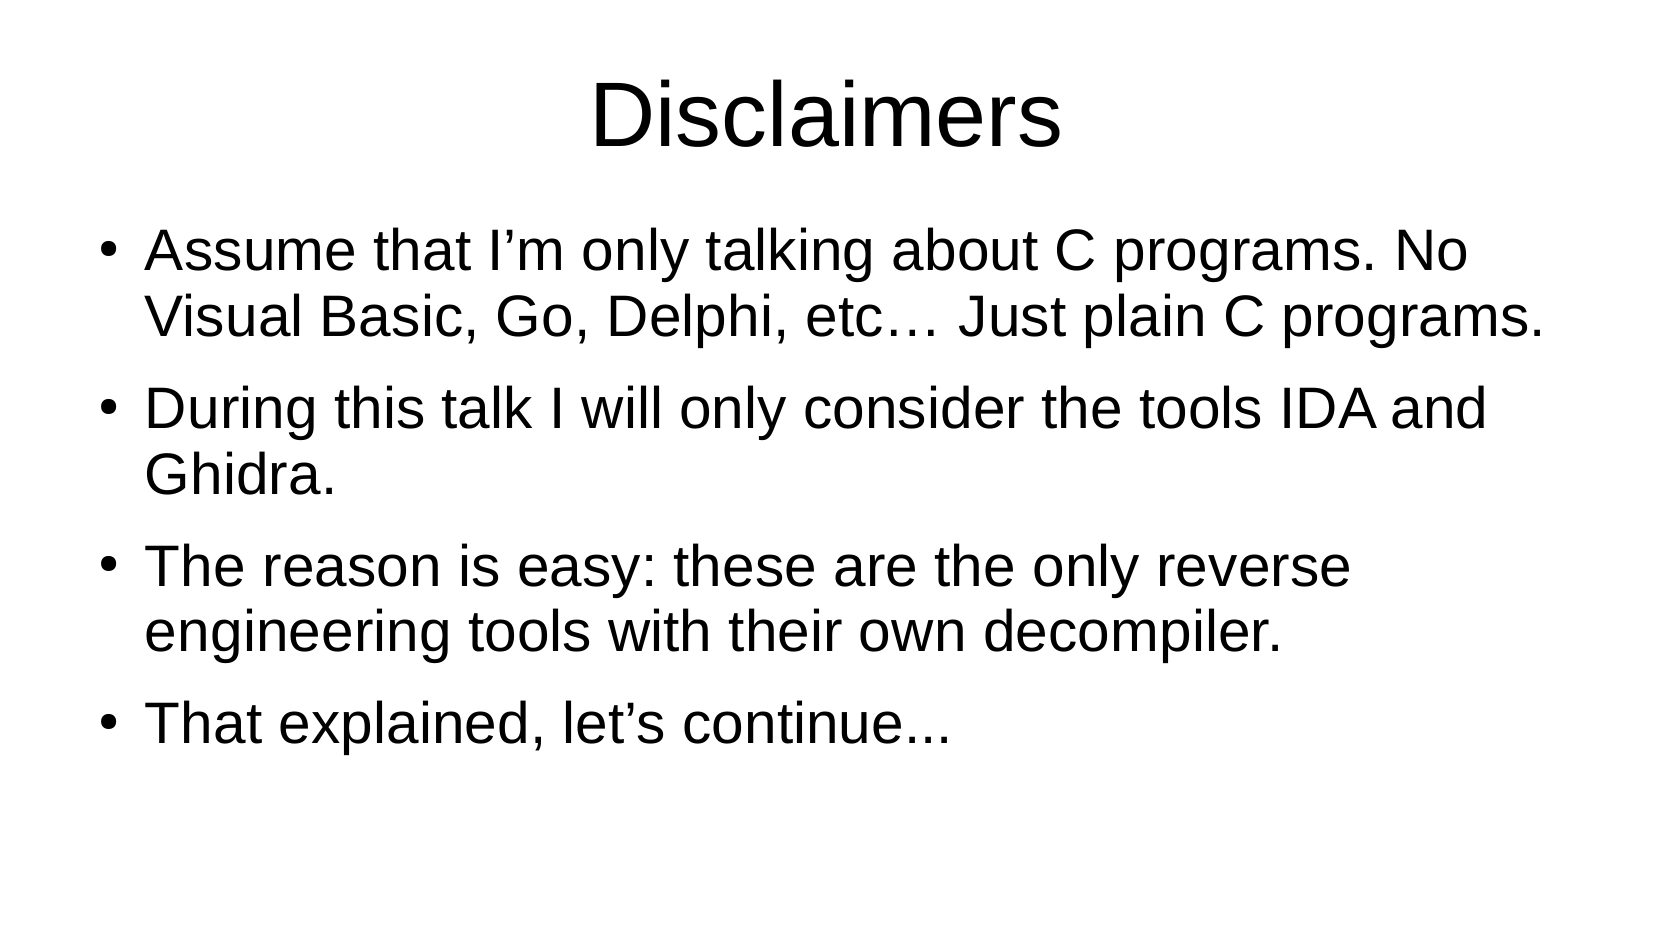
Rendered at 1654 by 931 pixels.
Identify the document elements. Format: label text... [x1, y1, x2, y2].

title Disclaimers [82, 37, 1571, 193]
list Assume that I’m only talking about C programs. No Visual Basic, Go, Delphi, etc… Just plain C programs. During this talk I will only consider the tools IDA and Ghidra. The reason is easy: these are the only reverse engineering tools with their own decompiler. That explained, let’s continue... [82, 217, 1571, 758]
